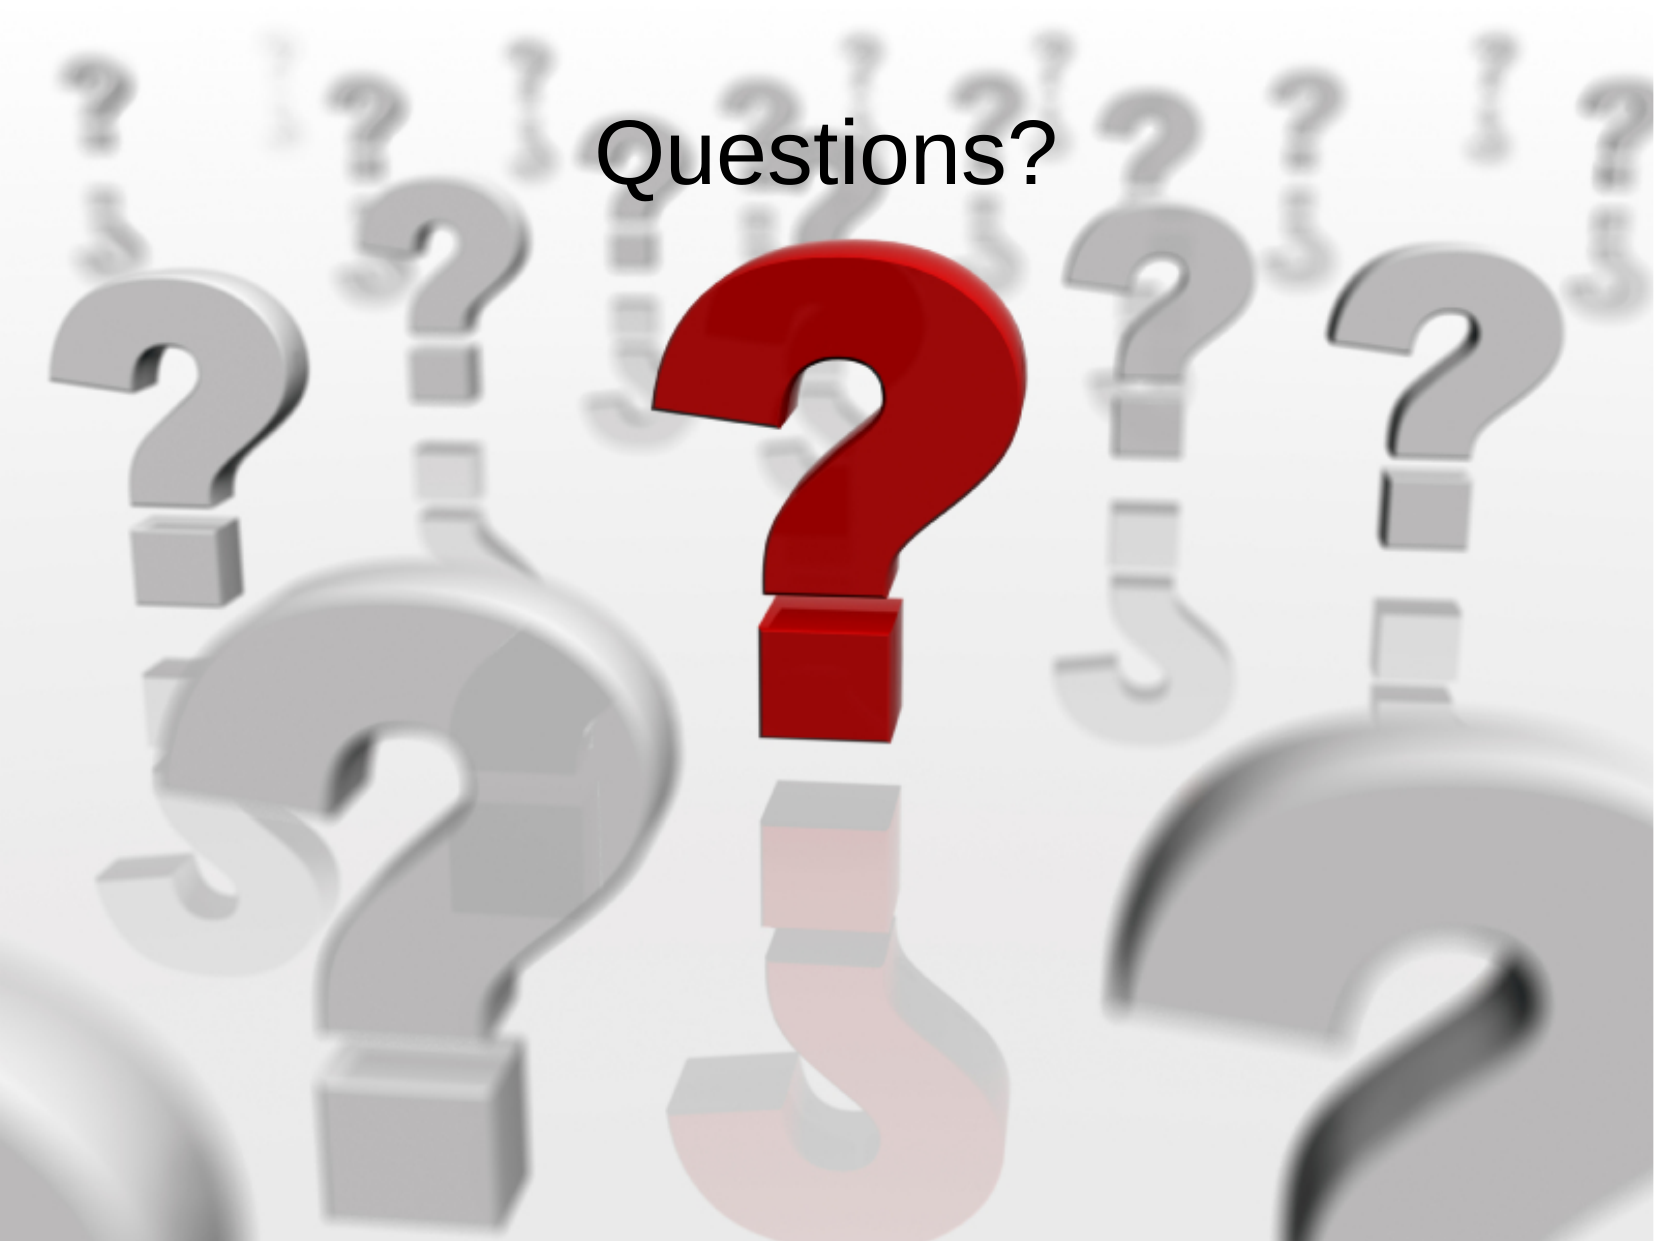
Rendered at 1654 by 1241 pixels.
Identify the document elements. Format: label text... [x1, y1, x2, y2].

title Questions? [82, 49, 1571, 257]
picture [0, 6, 1654, 1241]
